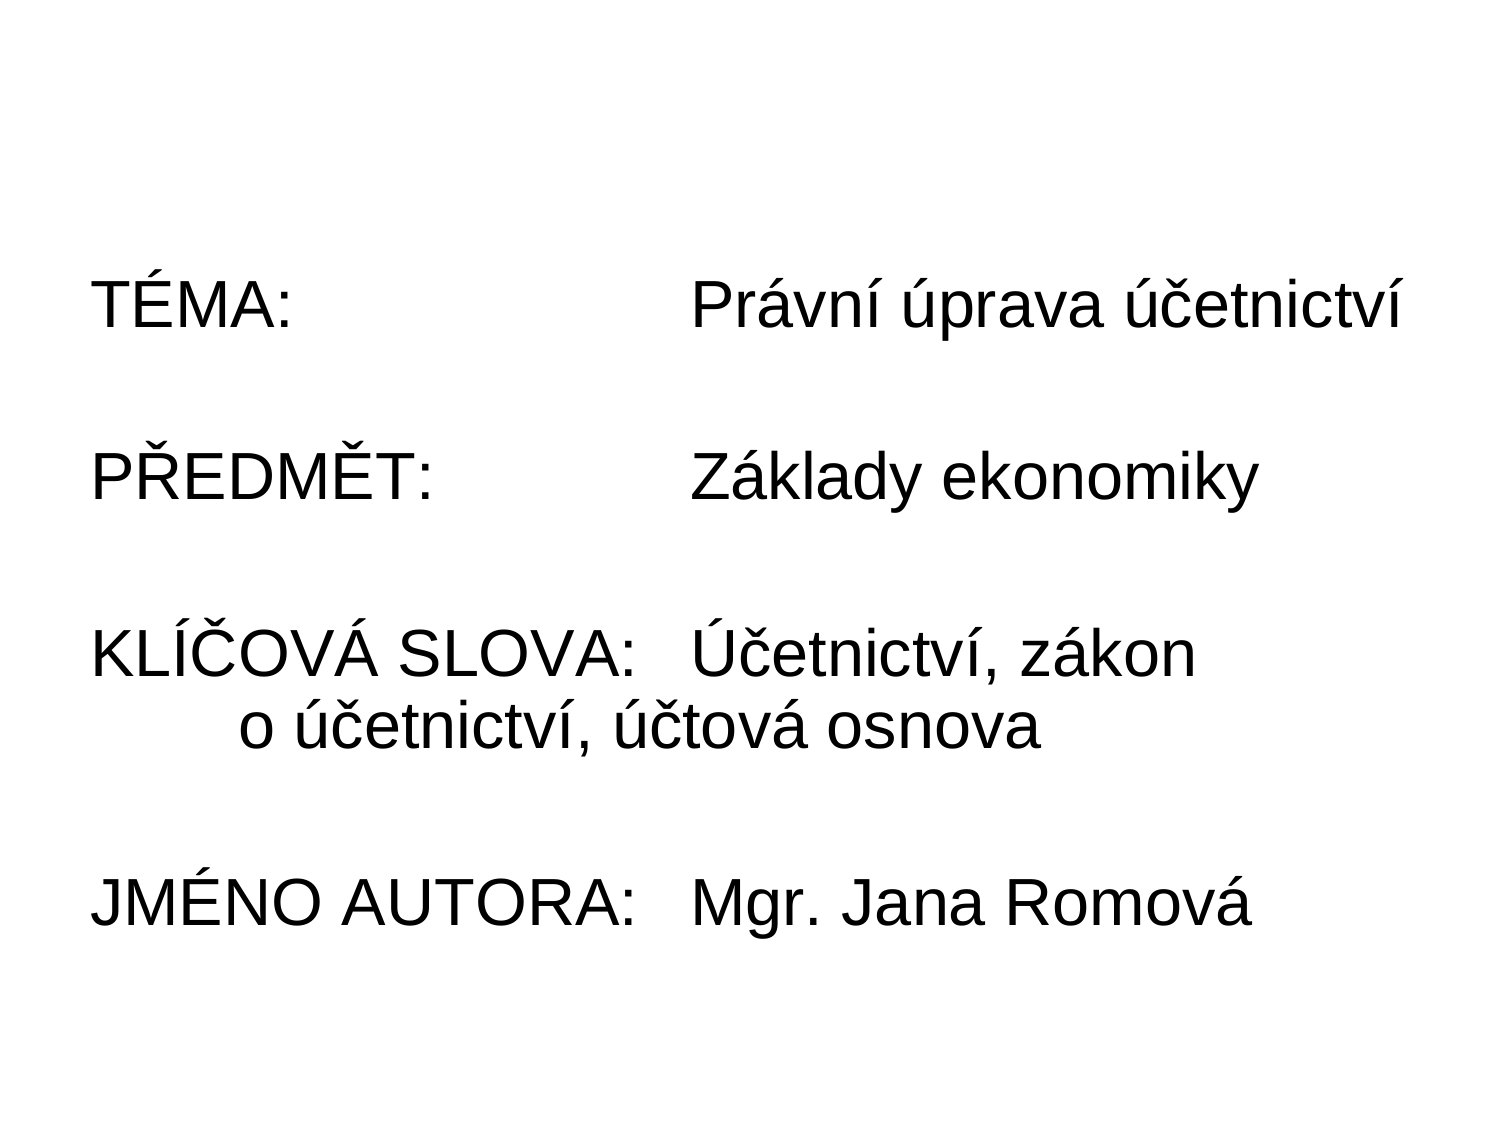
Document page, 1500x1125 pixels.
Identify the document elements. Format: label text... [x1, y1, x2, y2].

list TÉMA: Právní úprava účetnictví PŘEDMĚT: Základy ekonomiky KLÍČOVÁ SLOVA: Účetnictví, zákon o účetnictví, účtová osnova JMÉNO AUTORA: Mgr. Jana Romová [75, 262, 1426, 1036]
